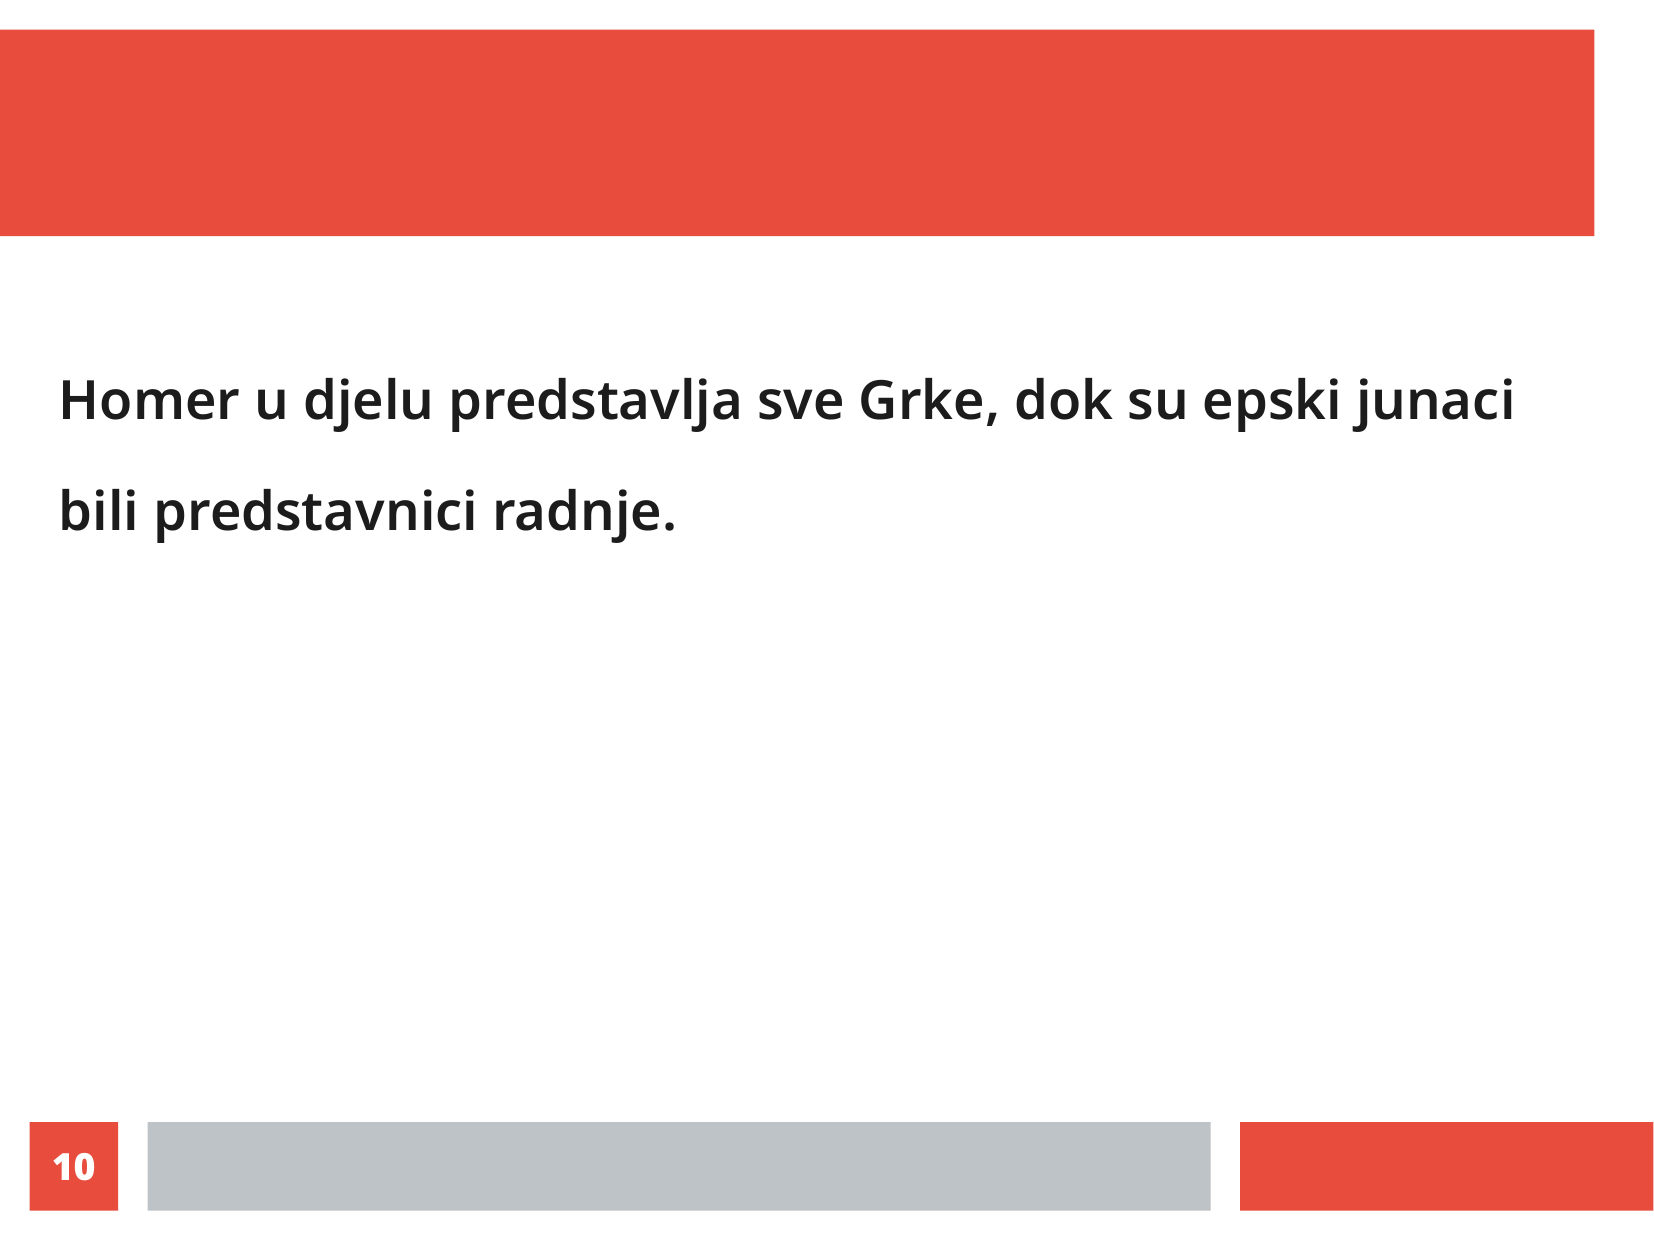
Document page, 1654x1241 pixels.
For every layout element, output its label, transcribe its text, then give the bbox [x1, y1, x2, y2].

list Homer u djelu predstavlja sve Grke, dok su epski junaci bili predstavnici radnje. [59, 324, 1565, 1093]
